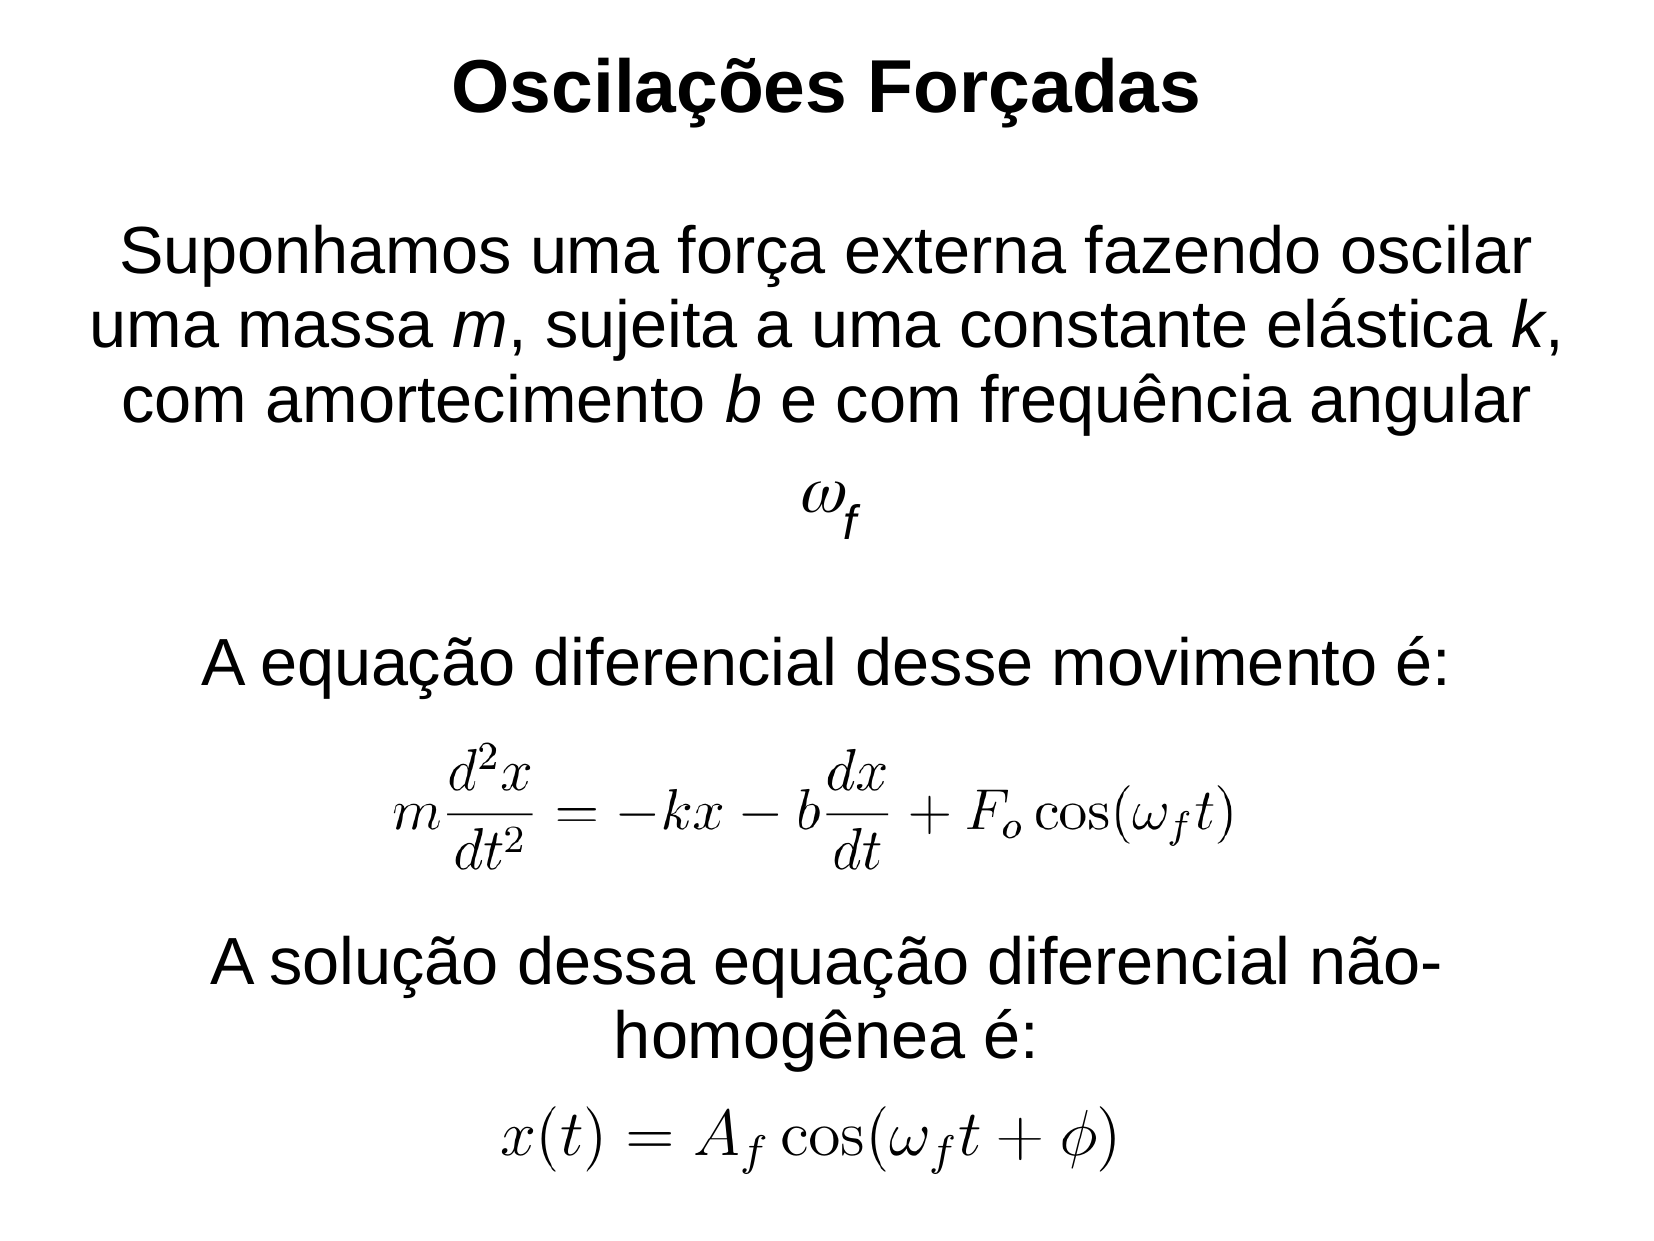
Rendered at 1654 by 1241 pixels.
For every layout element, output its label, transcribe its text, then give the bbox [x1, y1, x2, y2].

subtitle Oscilações Forçadas Suponhamos uma força externa fazendo oscilar uma massa m, sujeita a uma constante elástica k, com amortecimento b e com frequência angular wf A equação diferencial desse movimento é: A solução dessa equação diferencial não-homogênea é: [82, 44, 1571, 1074]
picture [374, 726, 1253, 886]
picture [478, 1090, 1136, 1188]
